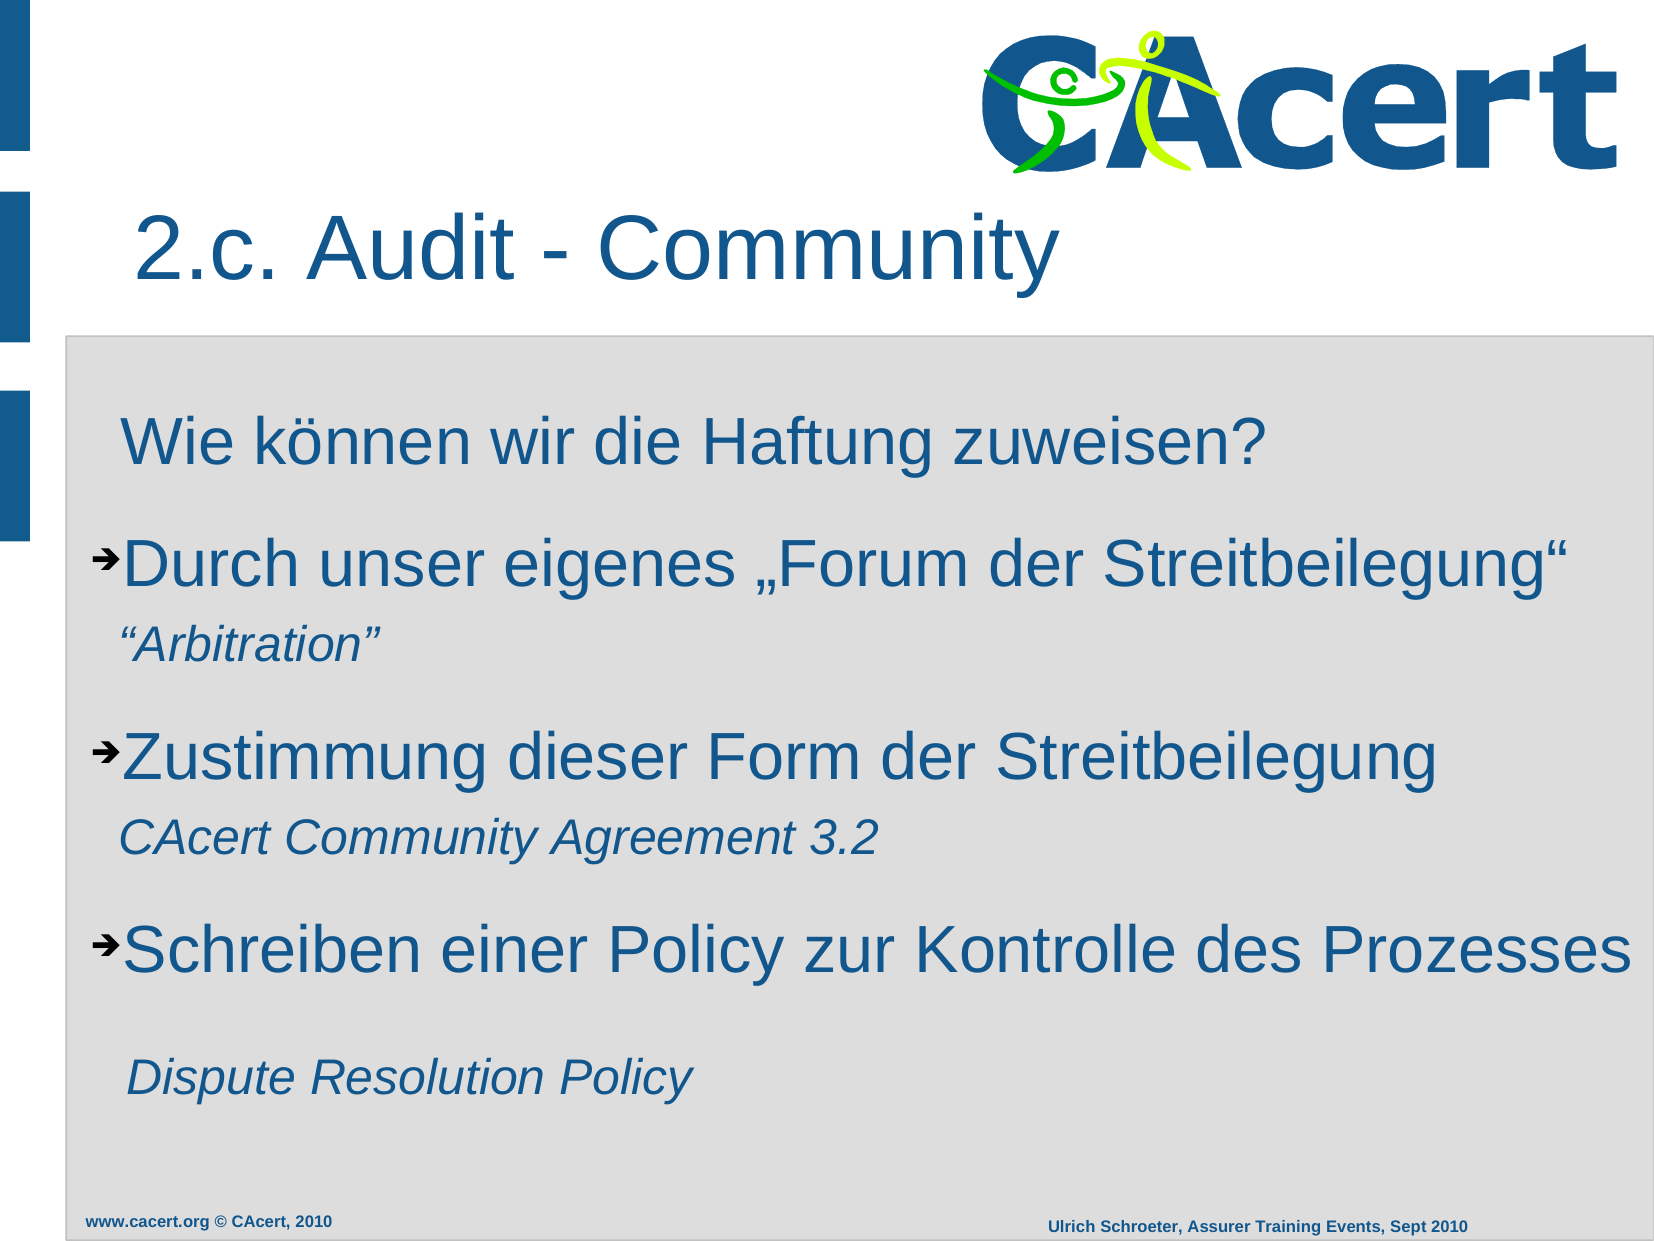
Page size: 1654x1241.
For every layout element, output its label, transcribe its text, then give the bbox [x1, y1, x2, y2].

text_box [1650, 862, 1654, 934]
text_box 2.c. Audit - Community [118, 189, 1077, 307]
text_box Wie können wir die Haftung zuweisen? Durch unser eigenes „Forum der Streitbeilegung“ “Arbitration” Zustimmung dieser Form der Streitbeilegung CAcert Community Agreement 3.2 Schreiben einer Policy zur Kontrolle des Prozesses Dispute Resolution Policy [75, 396, 1650, 1113]
